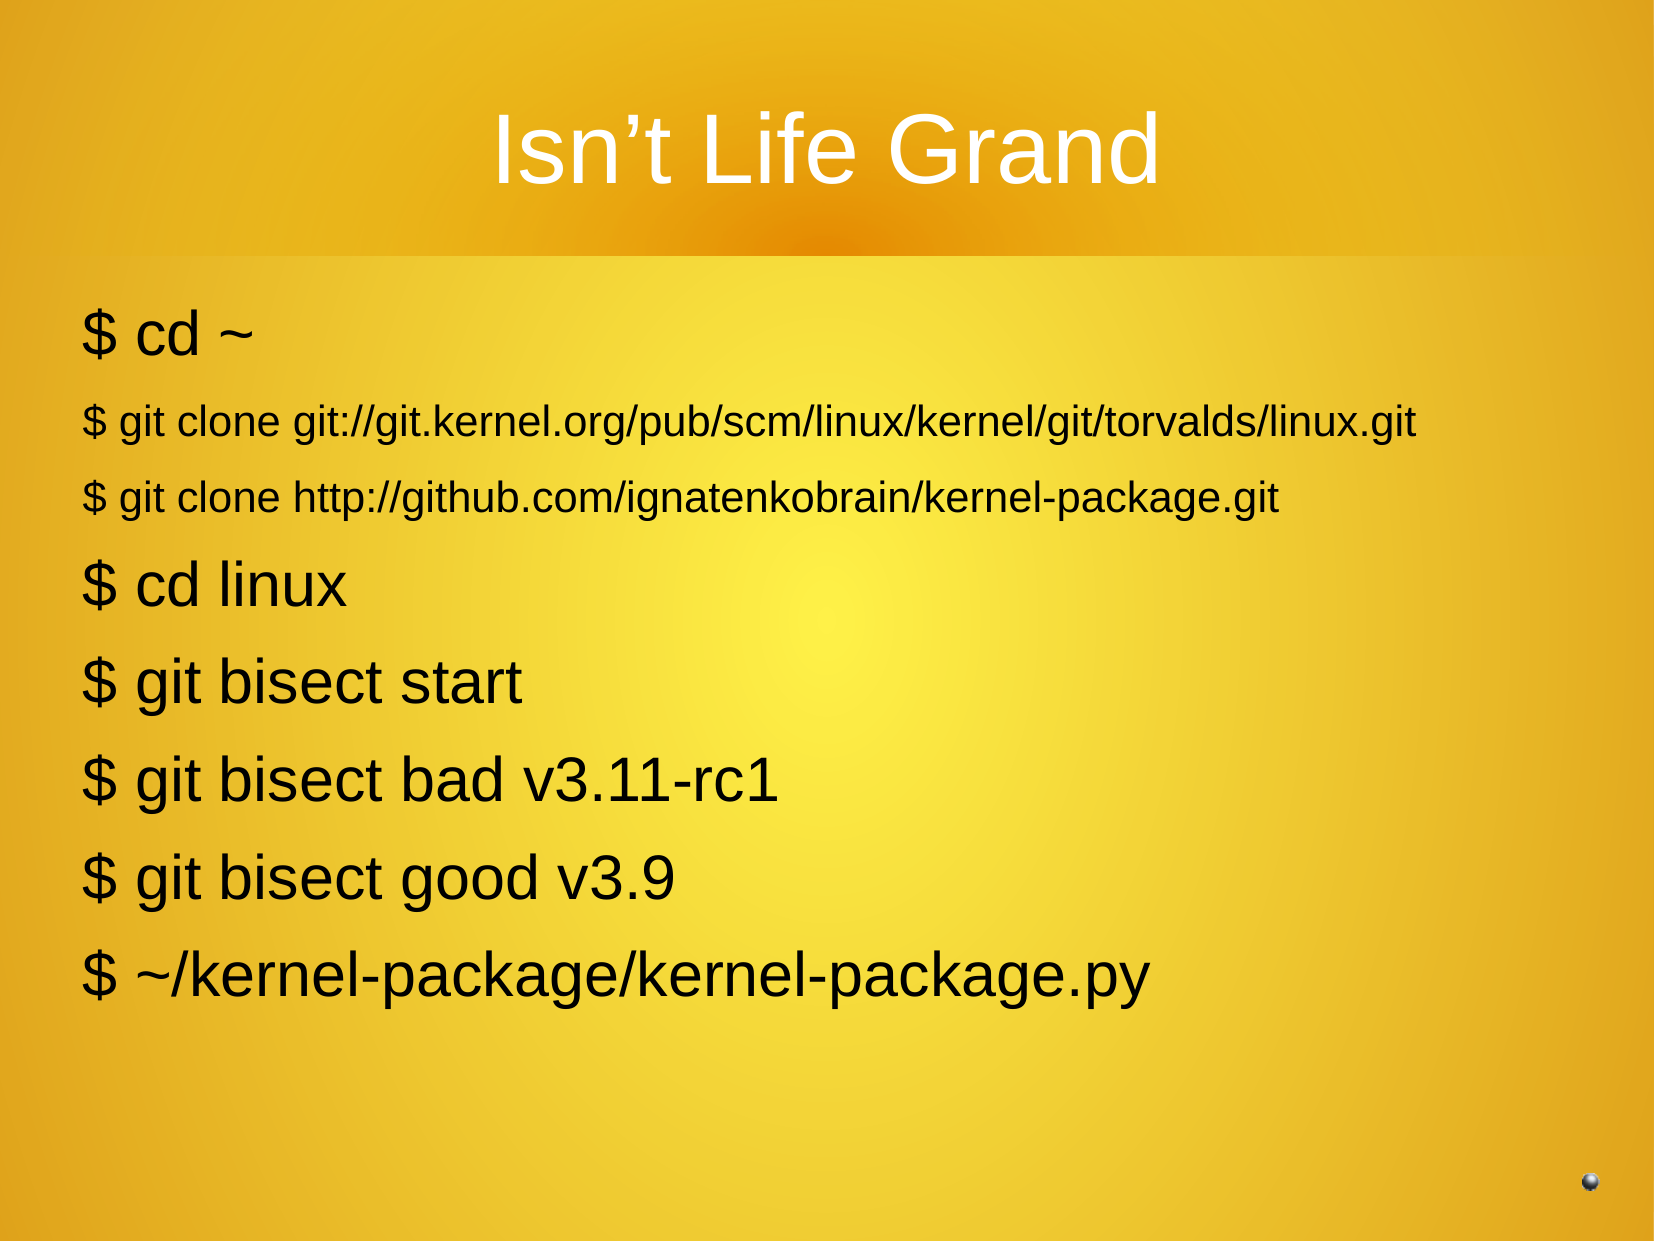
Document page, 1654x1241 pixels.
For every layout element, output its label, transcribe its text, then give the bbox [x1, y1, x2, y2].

list $ cd ~ $ git clone git://git.kernel.org/pub/scm/linux/kernel/git/torvalds/linux.git $ git clone http://github.com/ignatenkobrain/kernel-package.git $ cd linux $ git bisect start $ git bisect bad v3.11-rc1 $ git bisect good v3.9 $ ~/kernel-package/kernel-package.py [82, 299, 1571, 1019]
picture [1582, 1173, 1600, 1191]
title Isn’t Life Grand [82, 47, 1571, 252]
